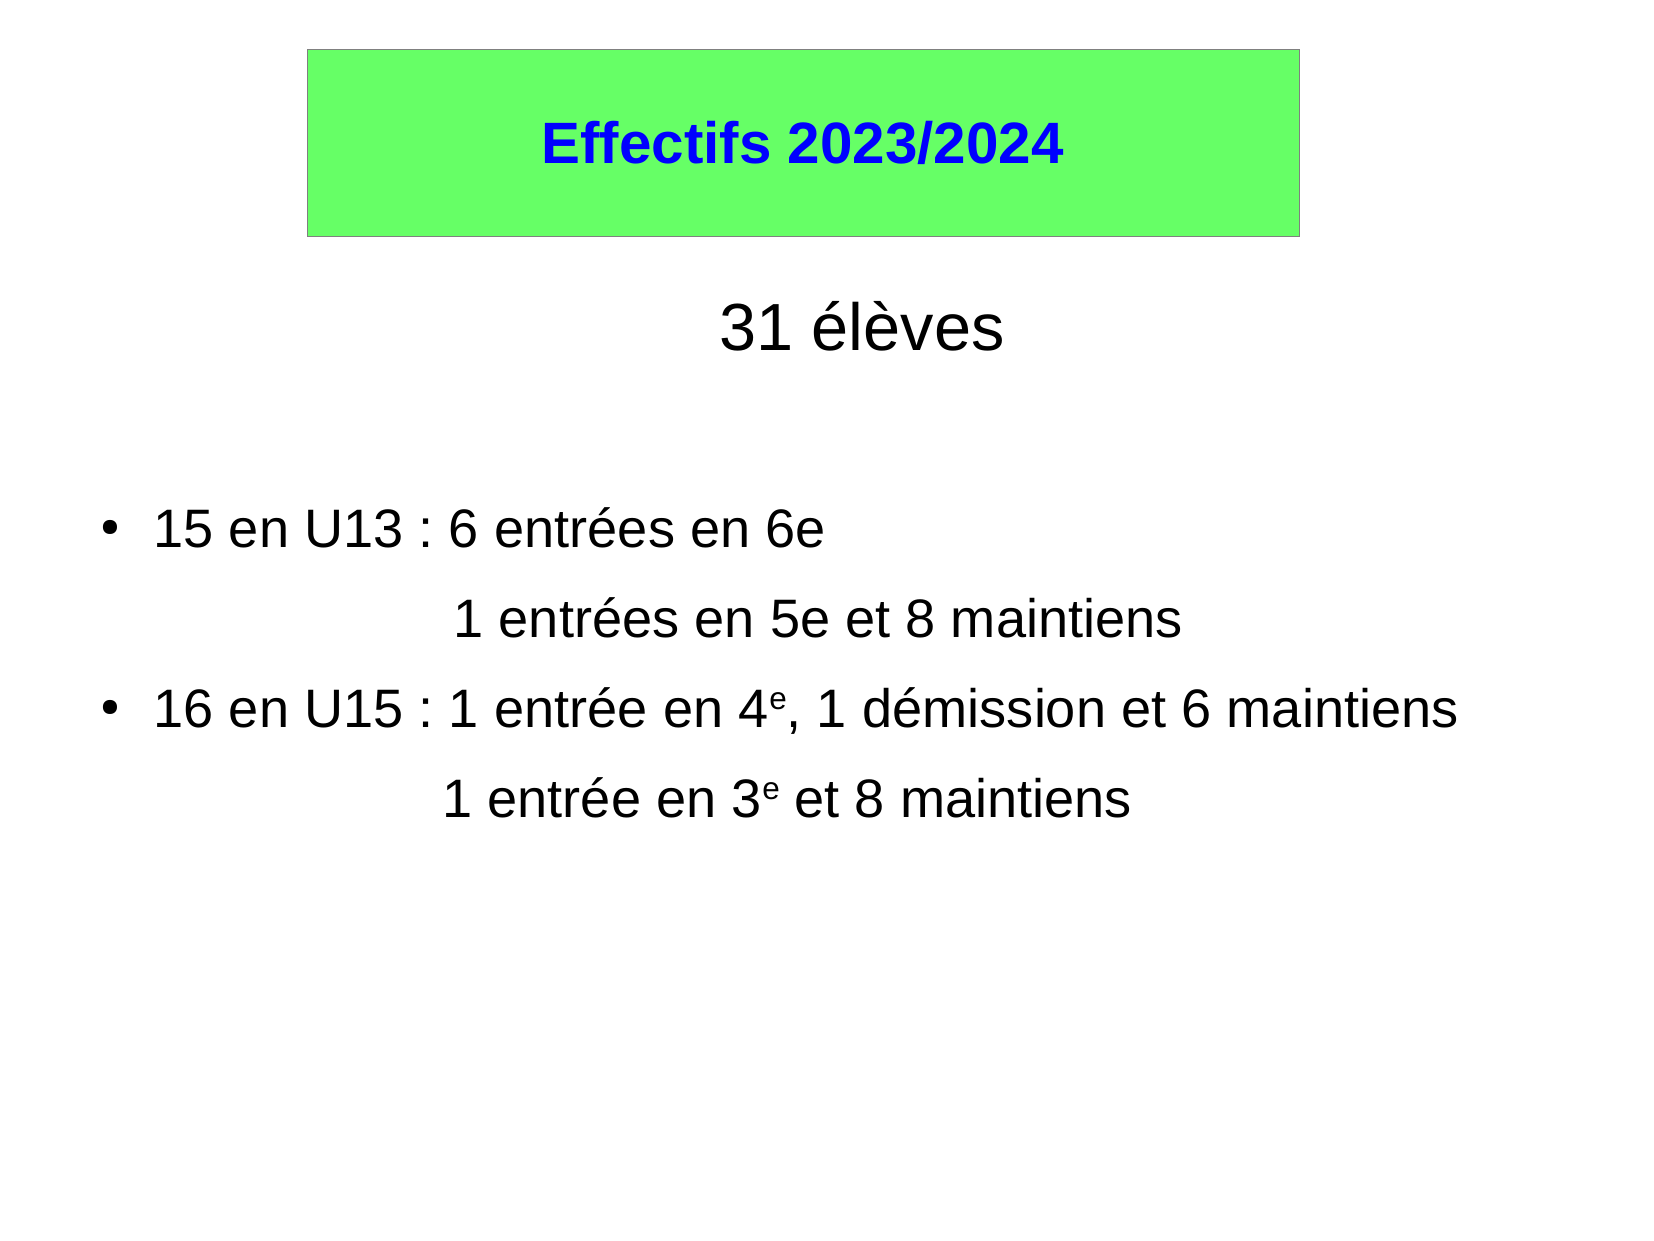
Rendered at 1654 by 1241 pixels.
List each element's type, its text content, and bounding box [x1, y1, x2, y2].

text_box Effectifs 2023/2024 [307, 49, 1300, 237]
list 31 élèves 15 en U13 : 6 entrées en 6e 1 entrées en 5e et 8 maintiens 16 en U15 : 1 entrée en 4e, 1 démission et 6 maintiens 1 entrée en 3e et 8 maintiens [82, 290, 1571, 1109]
